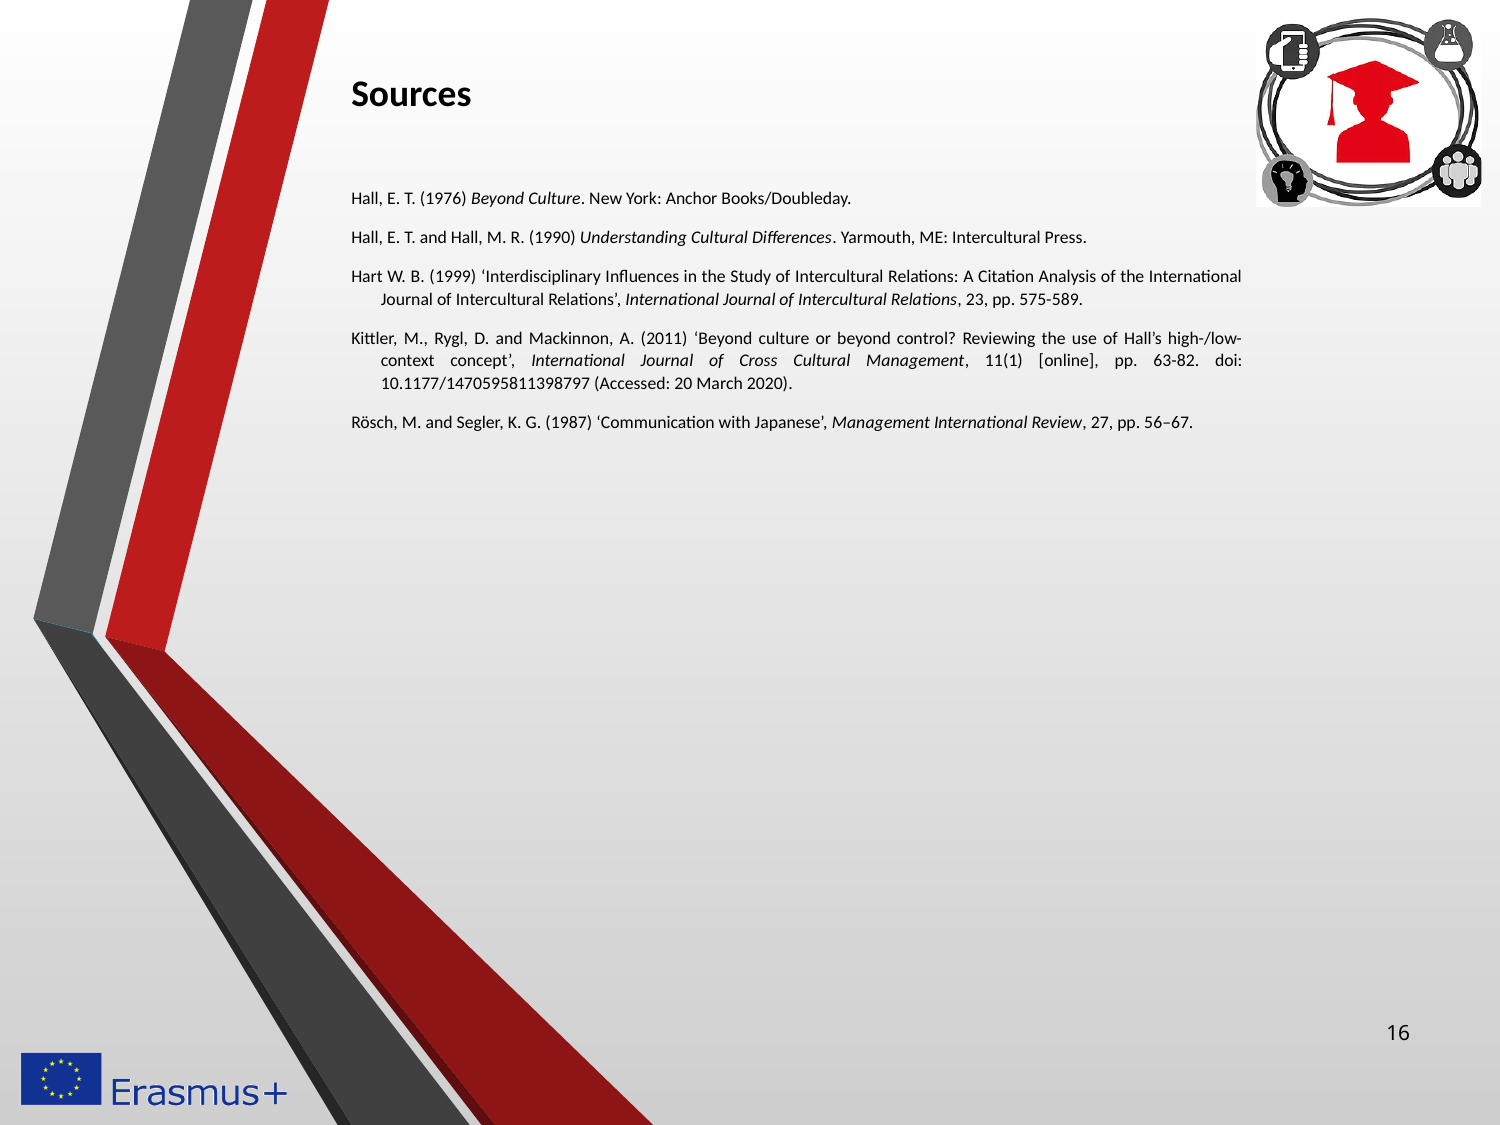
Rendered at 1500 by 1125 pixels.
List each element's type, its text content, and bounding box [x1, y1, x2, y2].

text_box Sources [336, 61, 975, 122]
picture [5, 1037, 302, 1120]
slide_number <numer> [1357, 1003, 1425, 1064]
chart [1258, 19, 1483, 209]
text_box Hall, E. T. (1976) Beyond Culture. New York: Anchor Books/Doubleday. Hall, E. T. and Hall, M. R. (1990) Understanding Cultural Differences. Yarmouth, ME: Intercultural Press. Hart W. B. (1999) ‘Interdisciplinary Influences in the Study of Intercultural Relations: A Citation Analysis of the International Journal of Intercultural Relations’, International Journal of Intercultural Relations, 23, pp. 575-589. Kittler, M., Rygl, D. and Mackinnon, A. (2011) ‘Beyond culture or beyond control? Reviewing the use of Hall’s high-/low-context concept’, International Journal of Cross Cultural Management, 11(1) [online], pp. 63-82. doi: 10.1177/1470595811398797 (Accessed: 20 March 2020). Rösch, M. and Segler, K. G. (1987) ‘Communication with Japanese’, Management International Review, 27, pp. 56–67. [336, 177, 1258, 479]
picture [1256, 18, 1482, 207]
